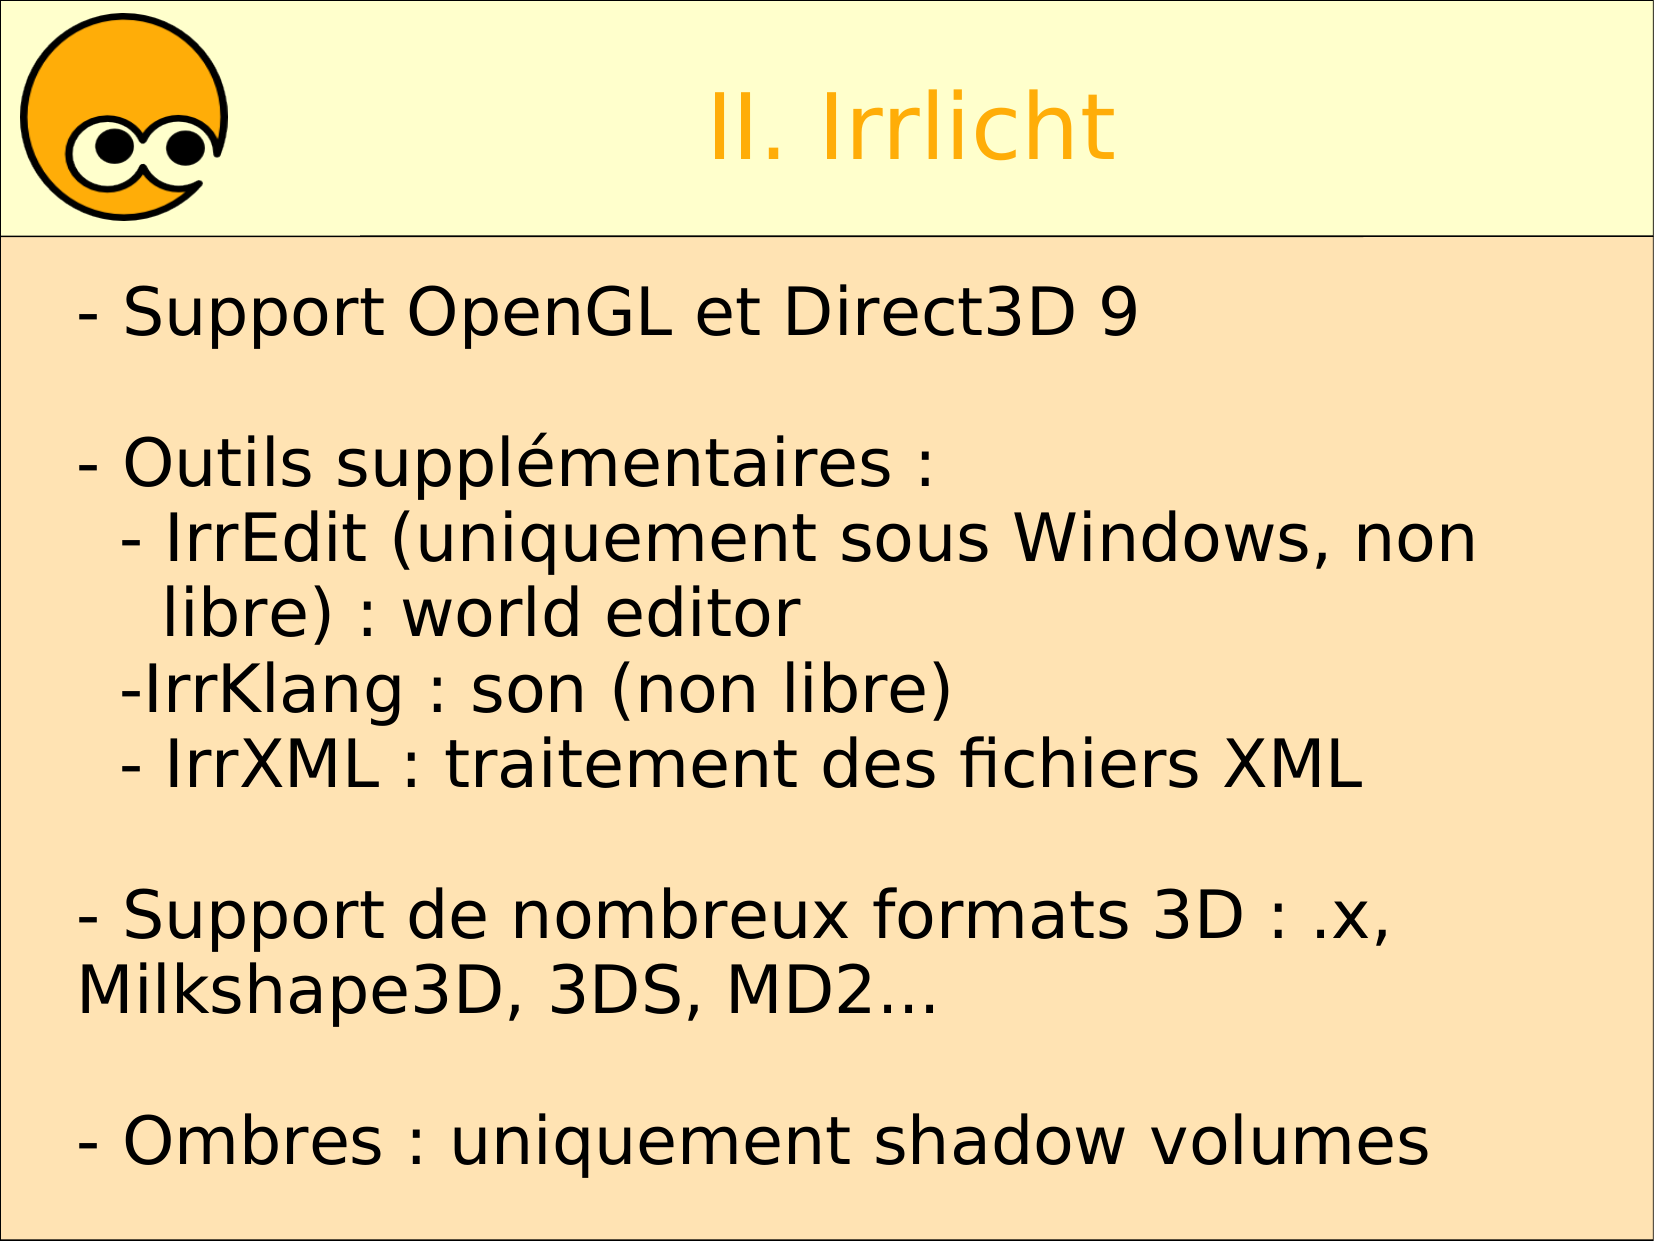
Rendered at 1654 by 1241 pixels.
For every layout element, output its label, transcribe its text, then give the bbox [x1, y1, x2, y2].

subtitle - Support OpenGL et Direct3D 9 - Outils supplémentaires : - IrrEdit (uniquement sous Windows, non libre) : world editor -IrrKlang : son (non libre) - IrrXML : traitement des fichiers XML - Support de nombreux formats 3D : .x, Milkshape3D, 3DS, MD2... - Ombres : uniquement shadow volumes [76, 273, 1565, 1182]
picture [20, 13, 228, 221]
title II. Irrlicht [252, 28, 1571, 228]
